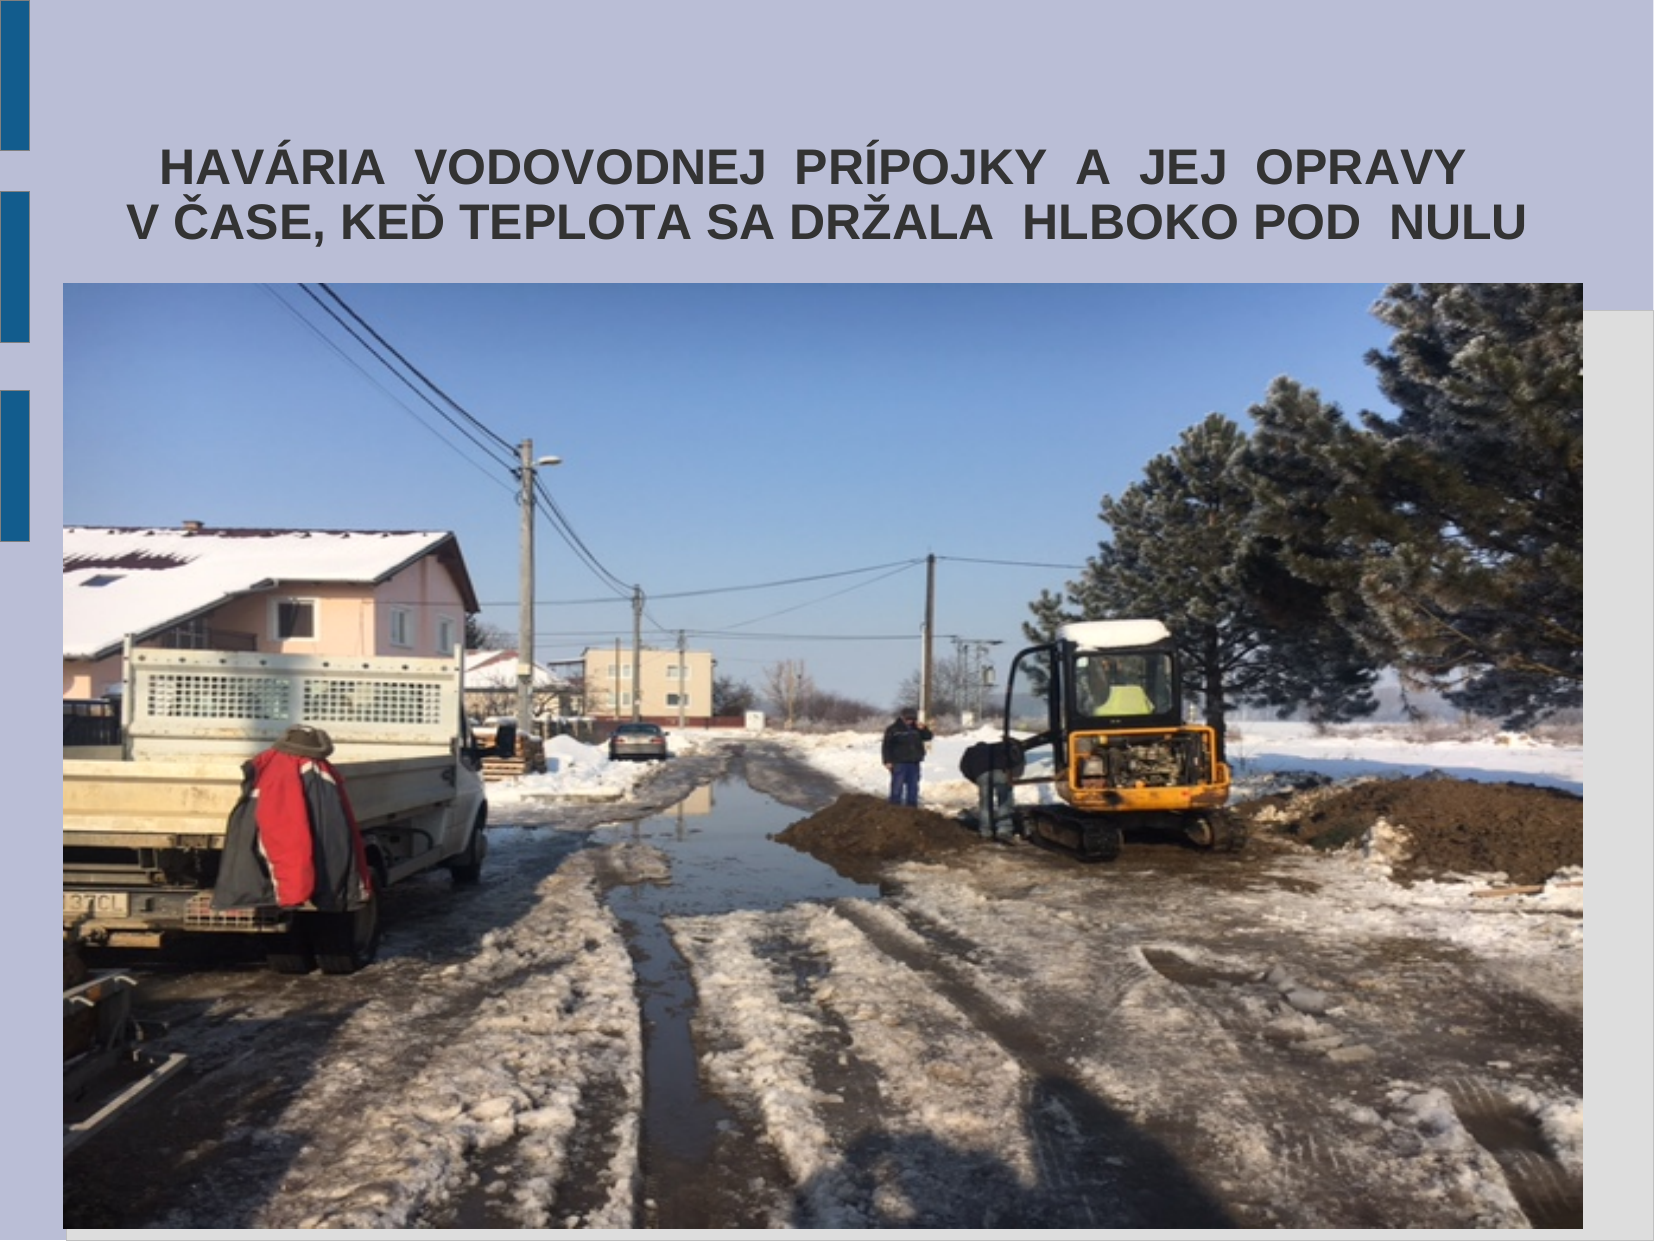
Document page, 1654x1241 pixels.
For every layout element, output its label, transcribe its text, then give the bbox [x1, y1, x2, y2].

title HAVÁRIA VODOVODNEJ PRÍPOJKY A JEJ OPRAVY V ČASE, KEĎ TEPLOTA SA DRŽALA HLBOKO POD NULU [121, 91, 1534, 283]
picture [63, 283, 1583, 1229]
